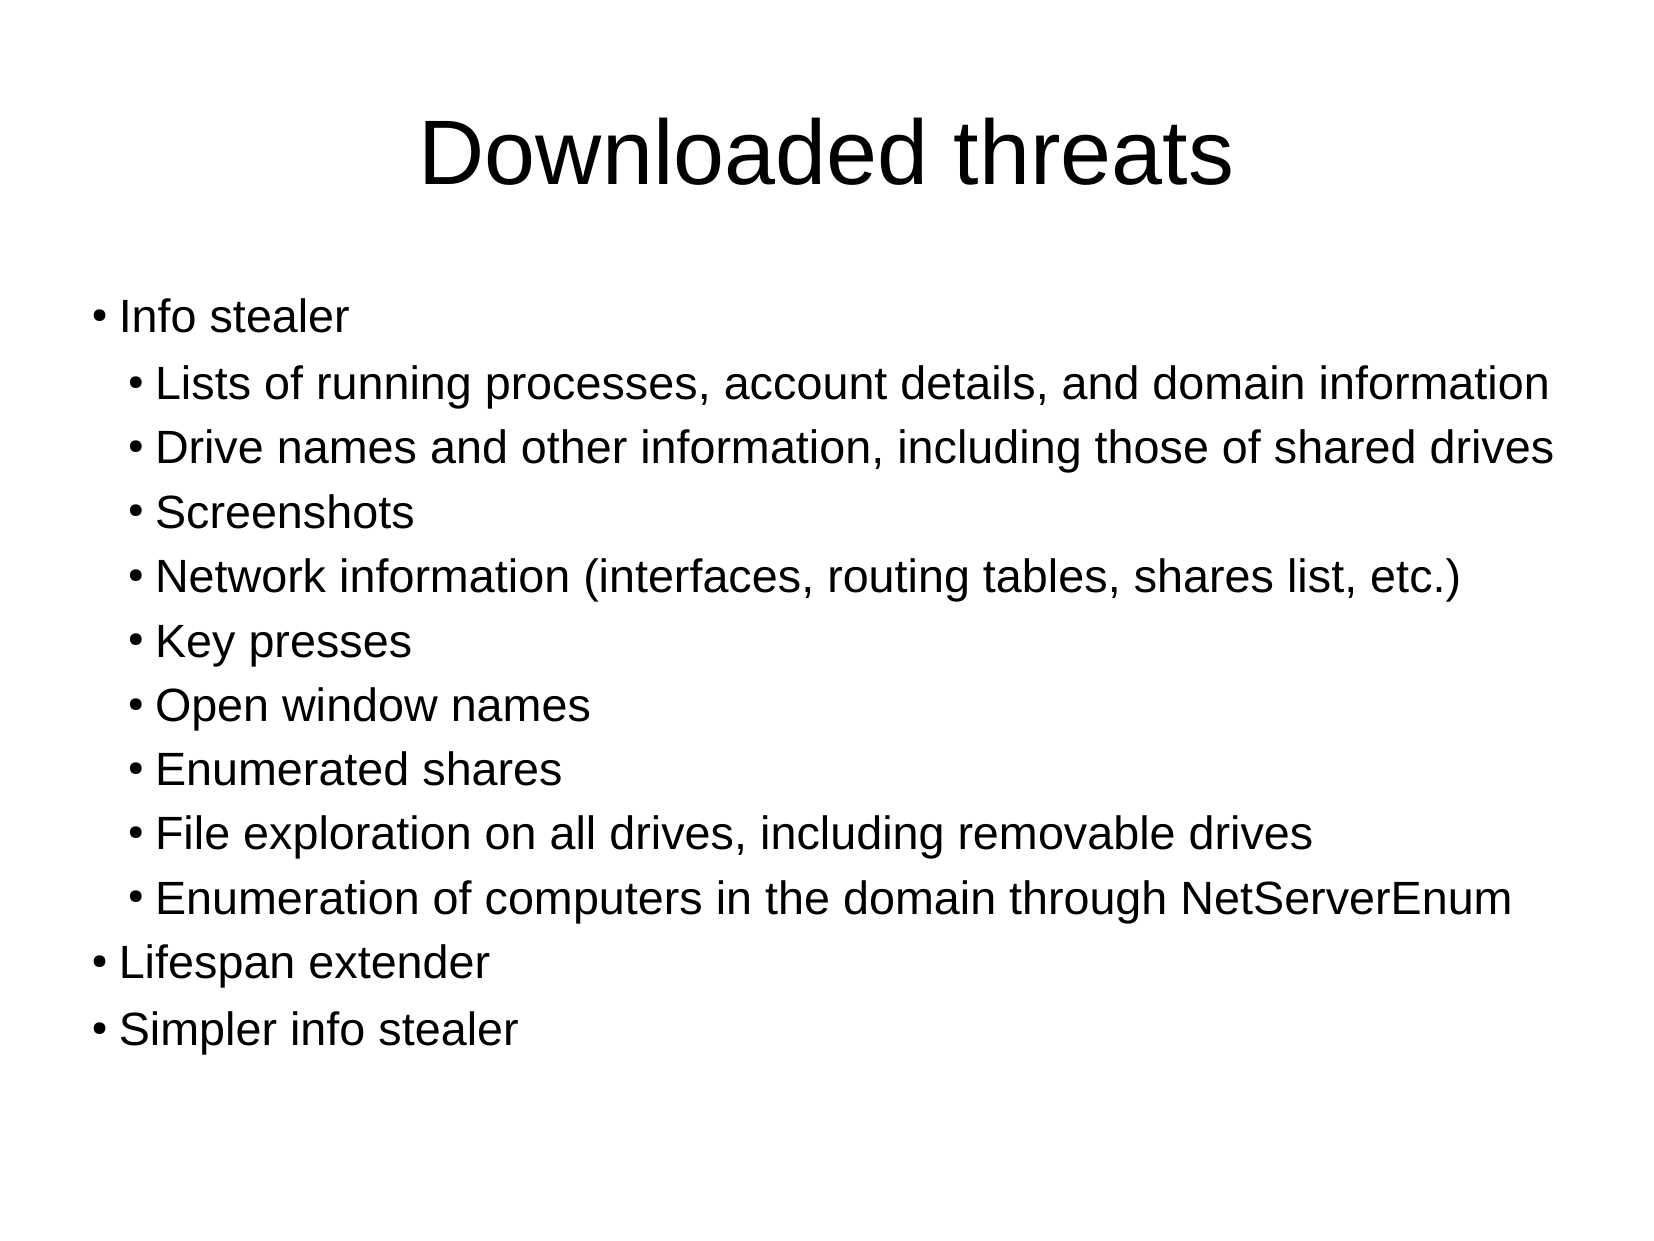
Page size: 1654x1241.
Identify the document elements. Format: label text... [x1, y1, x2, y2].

list Info stealer Lists of running processes, account details, and domain information Drive names and other information, including those of shared drives Screenshots Network information (interfaces, routing tables, shares list, etc.) Key presses Open window names Enumerated shares File exploration on all drives, including removable drives Enumeration of computers in the domain through NetServerEnum Lifespan extender Simpler info stealer [82, 290, 1571, 1109]
title Downloaded threats [82, 49, 1571, 257]
